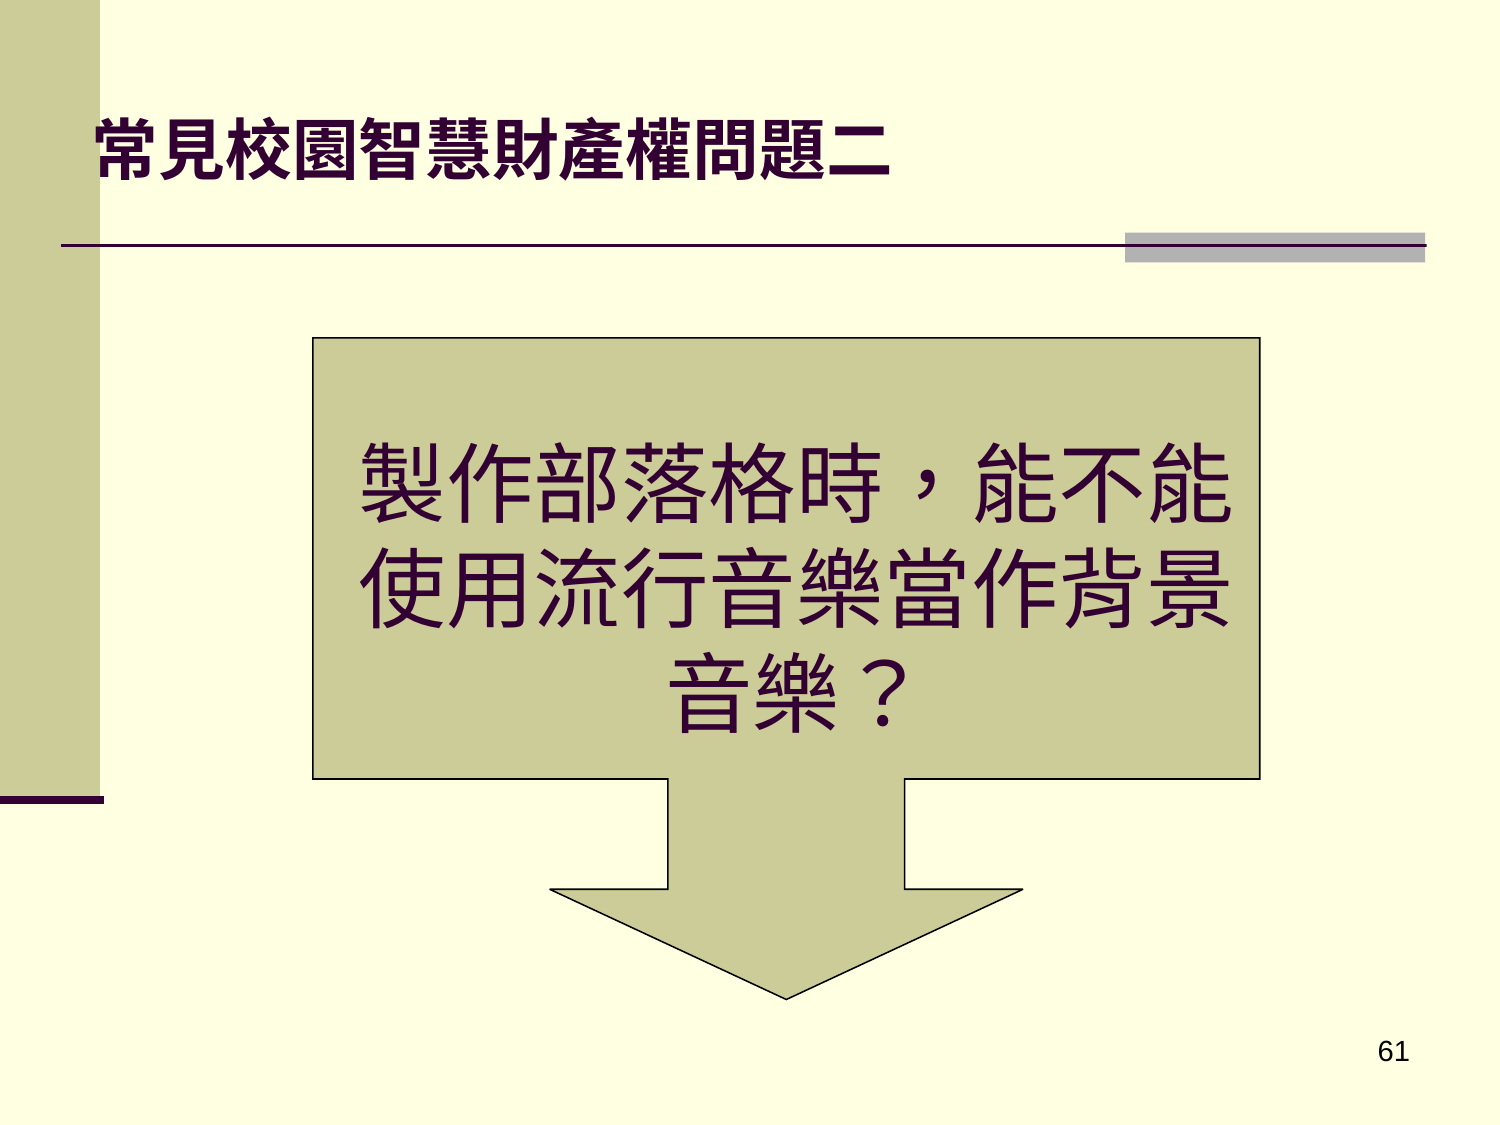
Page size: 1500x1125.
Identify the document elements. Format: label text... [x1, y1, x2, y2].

text_box 製作部落格時，能不能使用流行音樂當作背景音樂？ [322, 421, 1270, 753]
text_box [312, 337, 1260, 1000]
text_box <編號> [1074, 1024, 1426, 1103]
title 常見校園智慧財產權問題二 [76, 54, 1427, 243]
